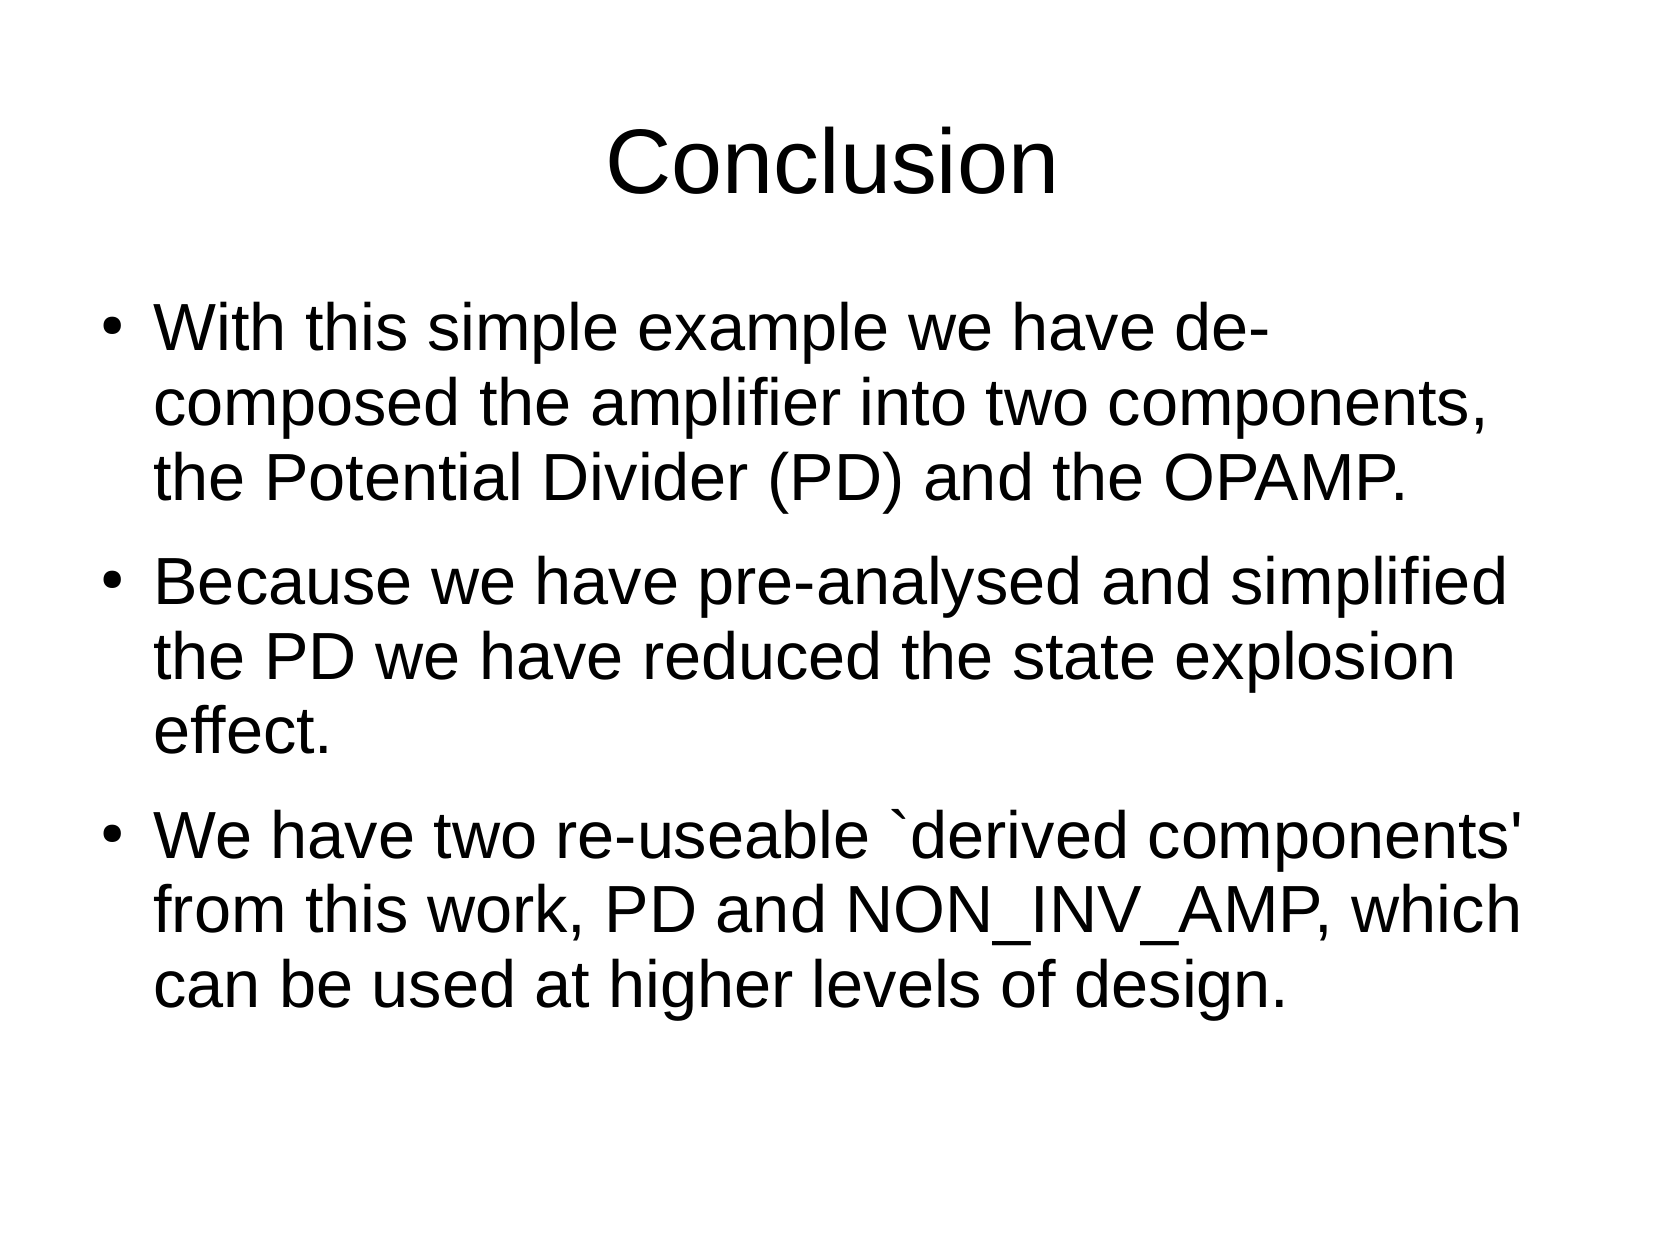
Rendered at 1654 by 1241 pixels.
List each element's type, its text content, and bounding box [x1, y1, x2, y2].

title Conclusion [88, 58, 1577, 266]
list With this simple example we have de-composed the amplifier into two components, the Potential Divider (PD) and the OPAMP. Because we have pre-analysed and simplified the PD we have reduced the state explosion effect. We have two re-useable `derived components' from this work, PD and NON_INV_AMP, which can be used at higher levels of design. [82, 290, 1571, 1109]
